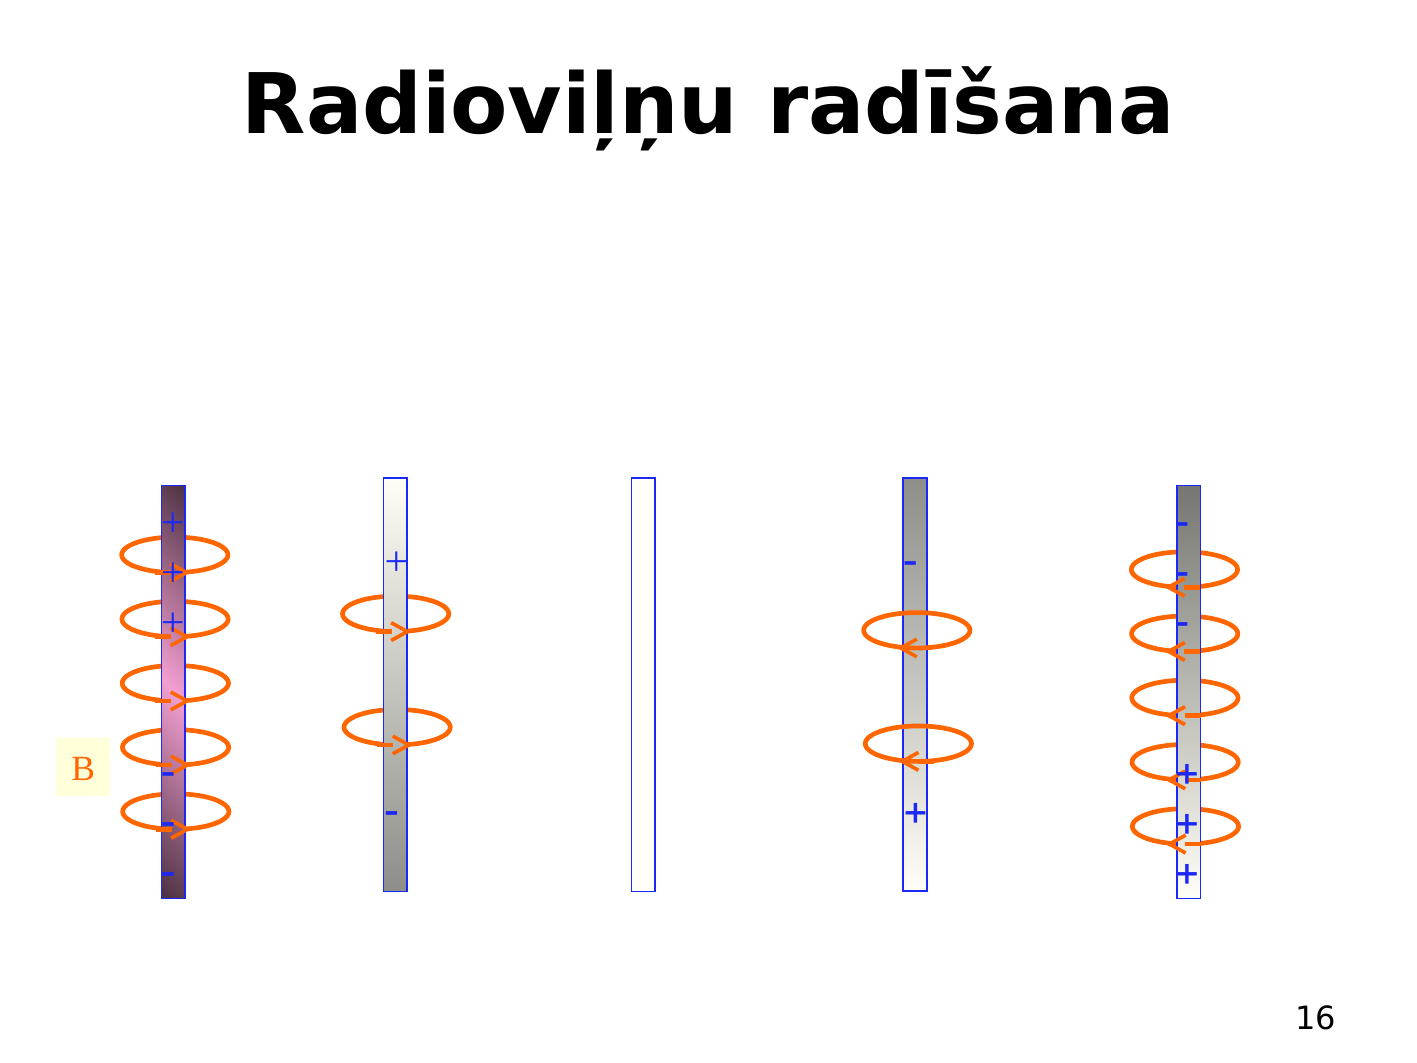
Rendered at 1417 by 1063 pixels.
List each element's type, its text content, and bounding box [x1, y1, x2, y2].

text_box +  [369, 475, 424, 892]
text_box       [1160, 487, 1215, 903]
title Radioviļņu radīšana [106, 11, 1311, 189]
text_box [631, 478, 656, 892]
text_box   [888, 475, 943, 892]
text_box B [56, 737, 110, 796]
text_box + + +    [146, 487, 200, 903]
